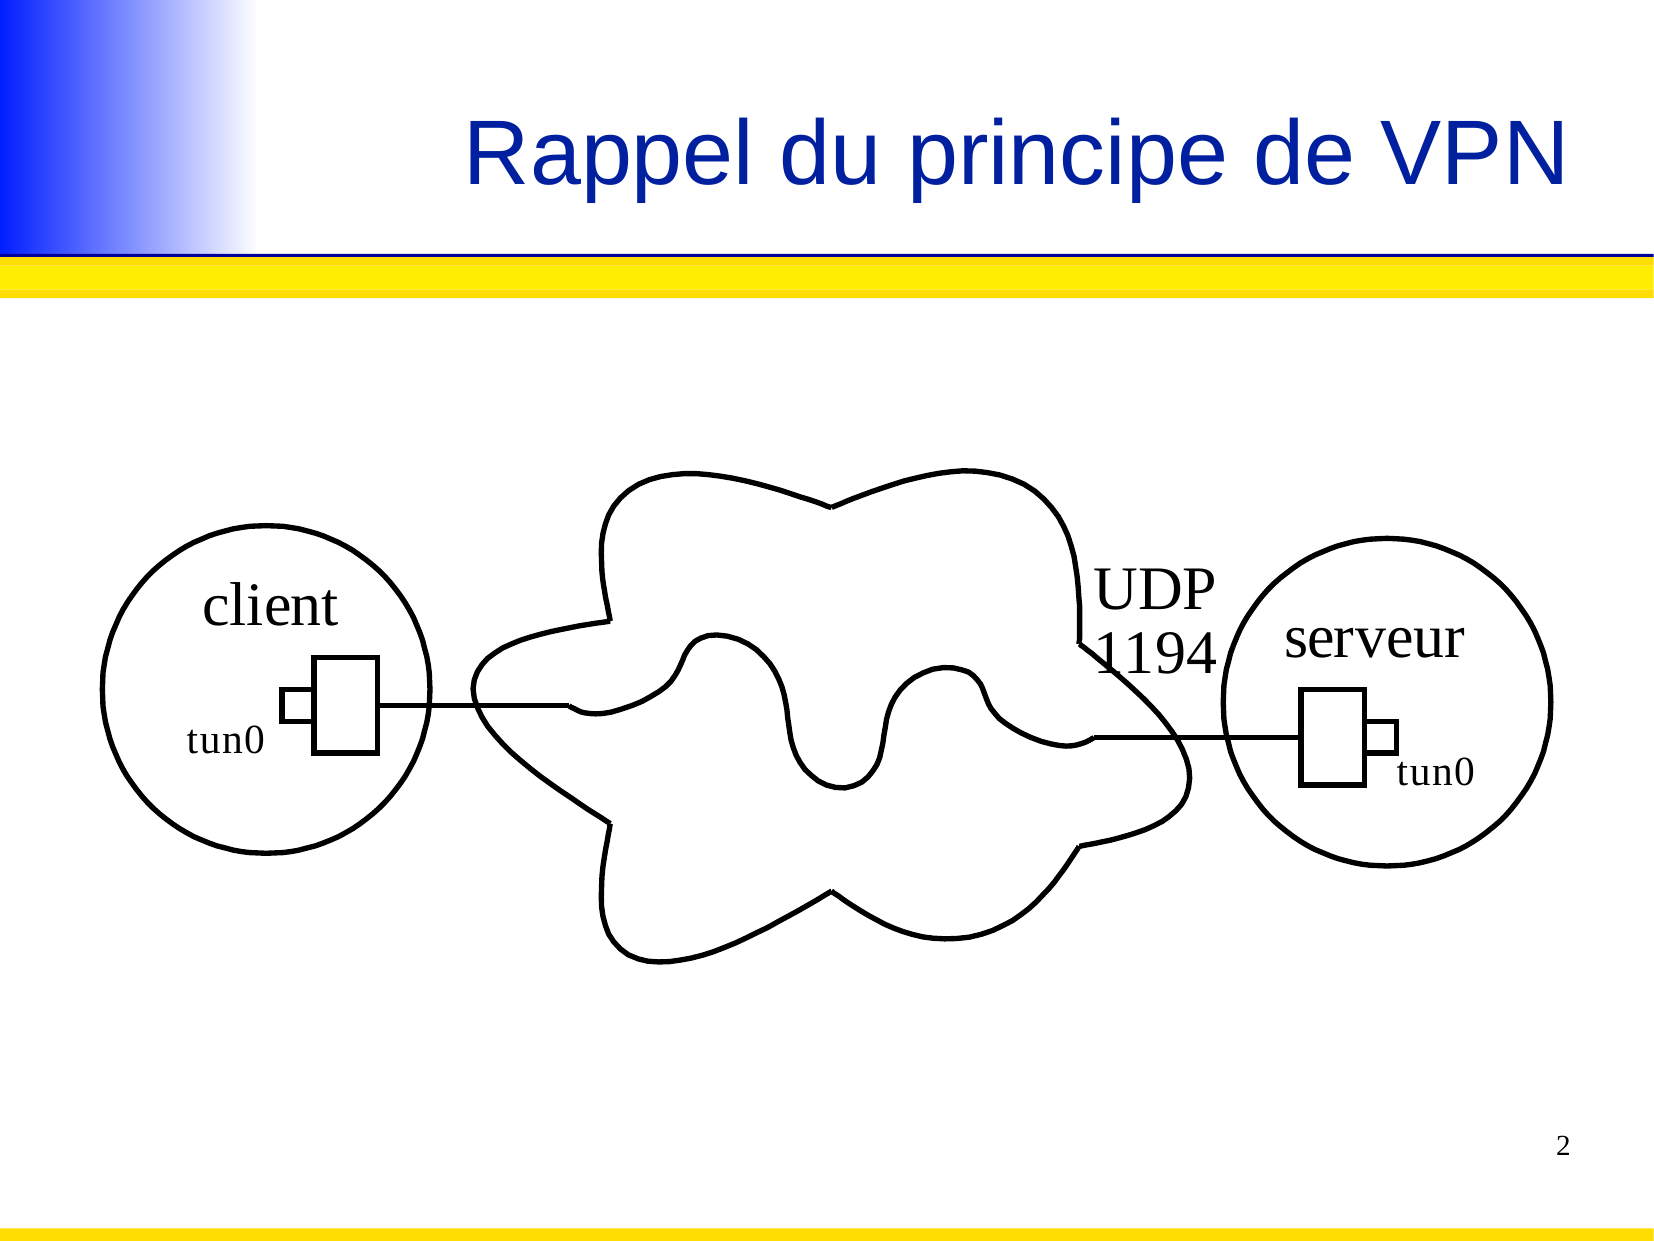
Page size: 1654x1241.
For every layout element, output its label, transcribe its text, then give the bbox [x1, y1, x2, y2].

title Rappel du principe de VPN [372, 49, 1571, 257]
picture [82, 449, 1571, 984]
